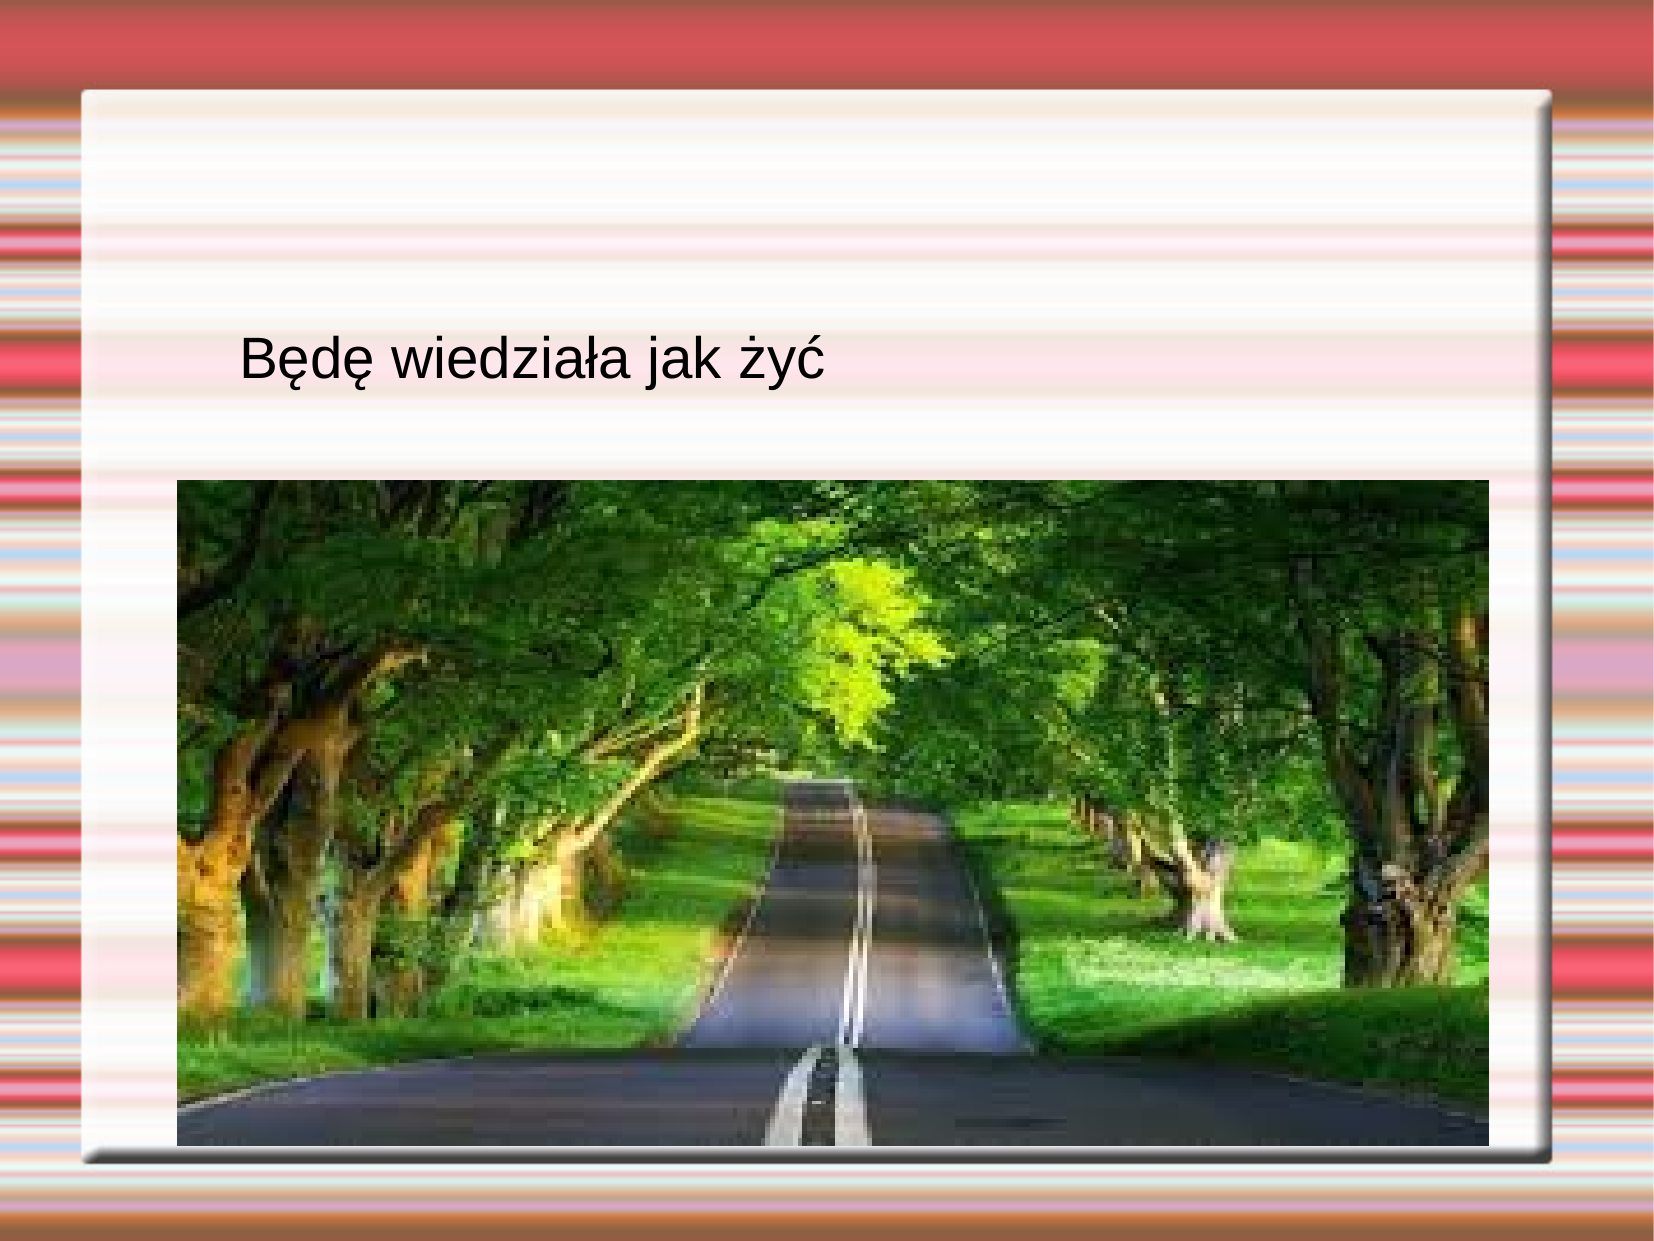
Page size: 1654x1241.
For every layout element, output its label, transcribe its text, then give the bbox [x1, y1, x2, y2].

picture [177, 480, 1489, 1146]
text_box Będę wiedziała jak żyć [224, 318, 1241, 399]
